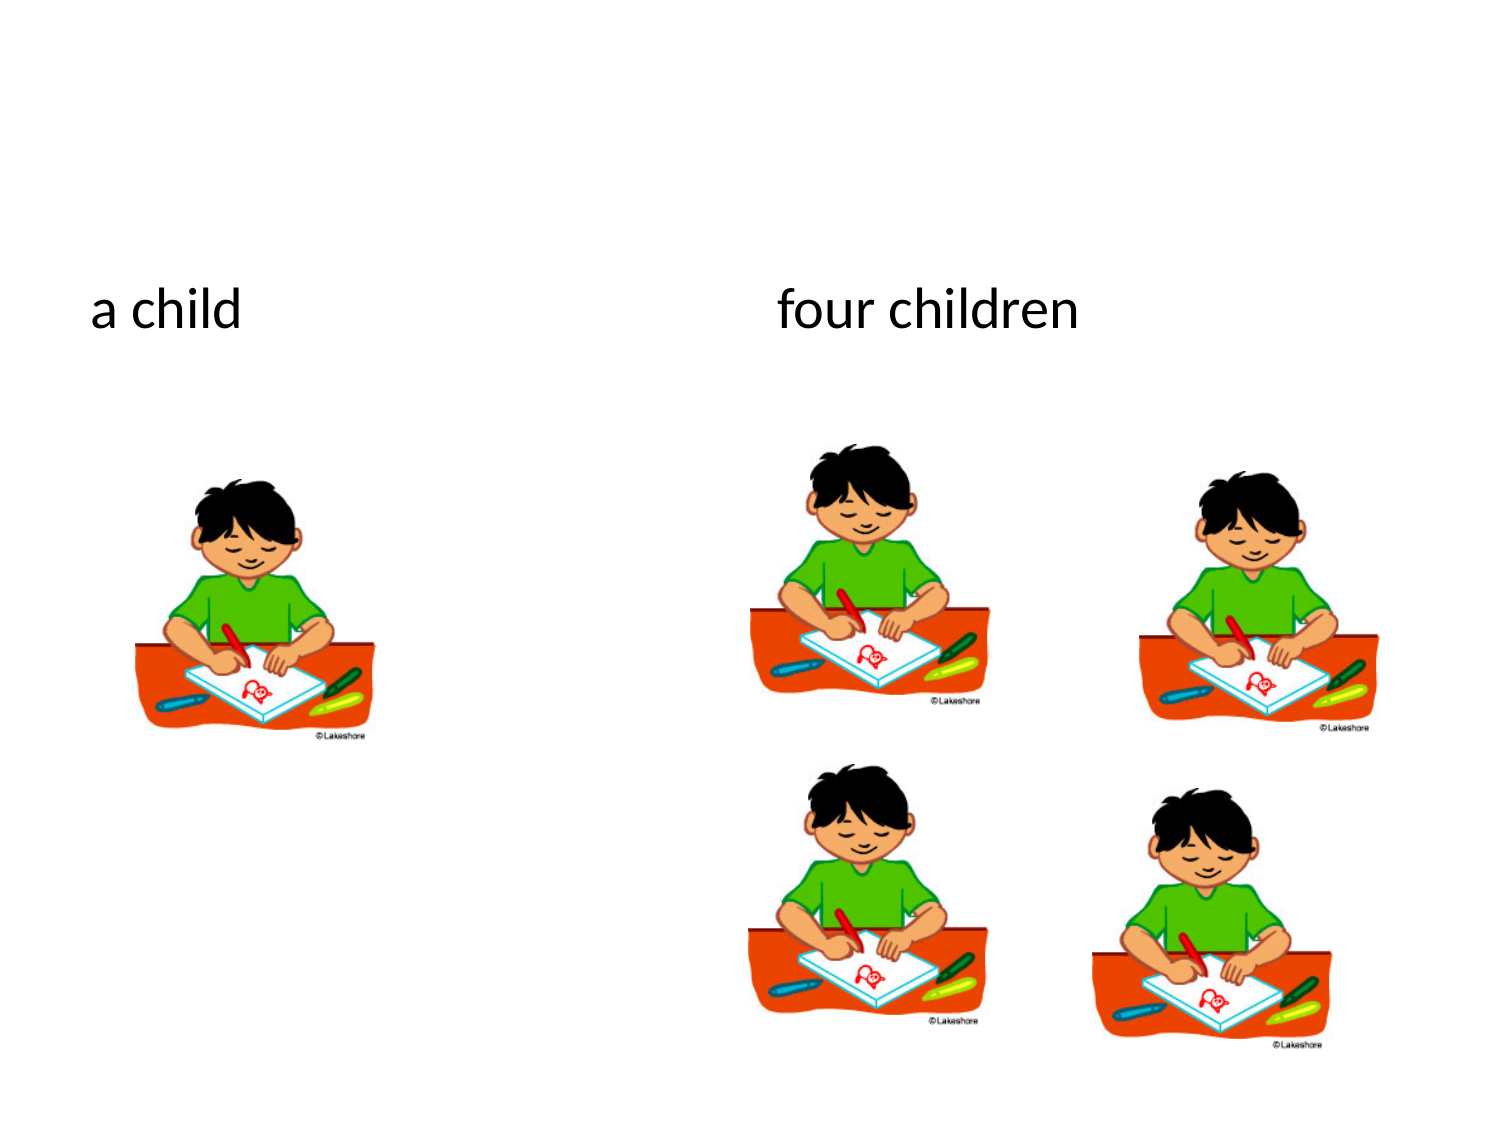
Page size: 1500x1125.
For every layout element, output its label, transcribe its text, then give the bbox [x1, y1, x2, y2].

picture [135, 479, 376, 740]
picture [1139, 471, 1380, 732]
list a child [75, 262, 738, 1005]
picture [750, 444, 991, 705]
picture [1092, 788, 1333, 1049]
list four children [762, 262, 1426, 1005]
picture [748, 764, 989, 1025]
